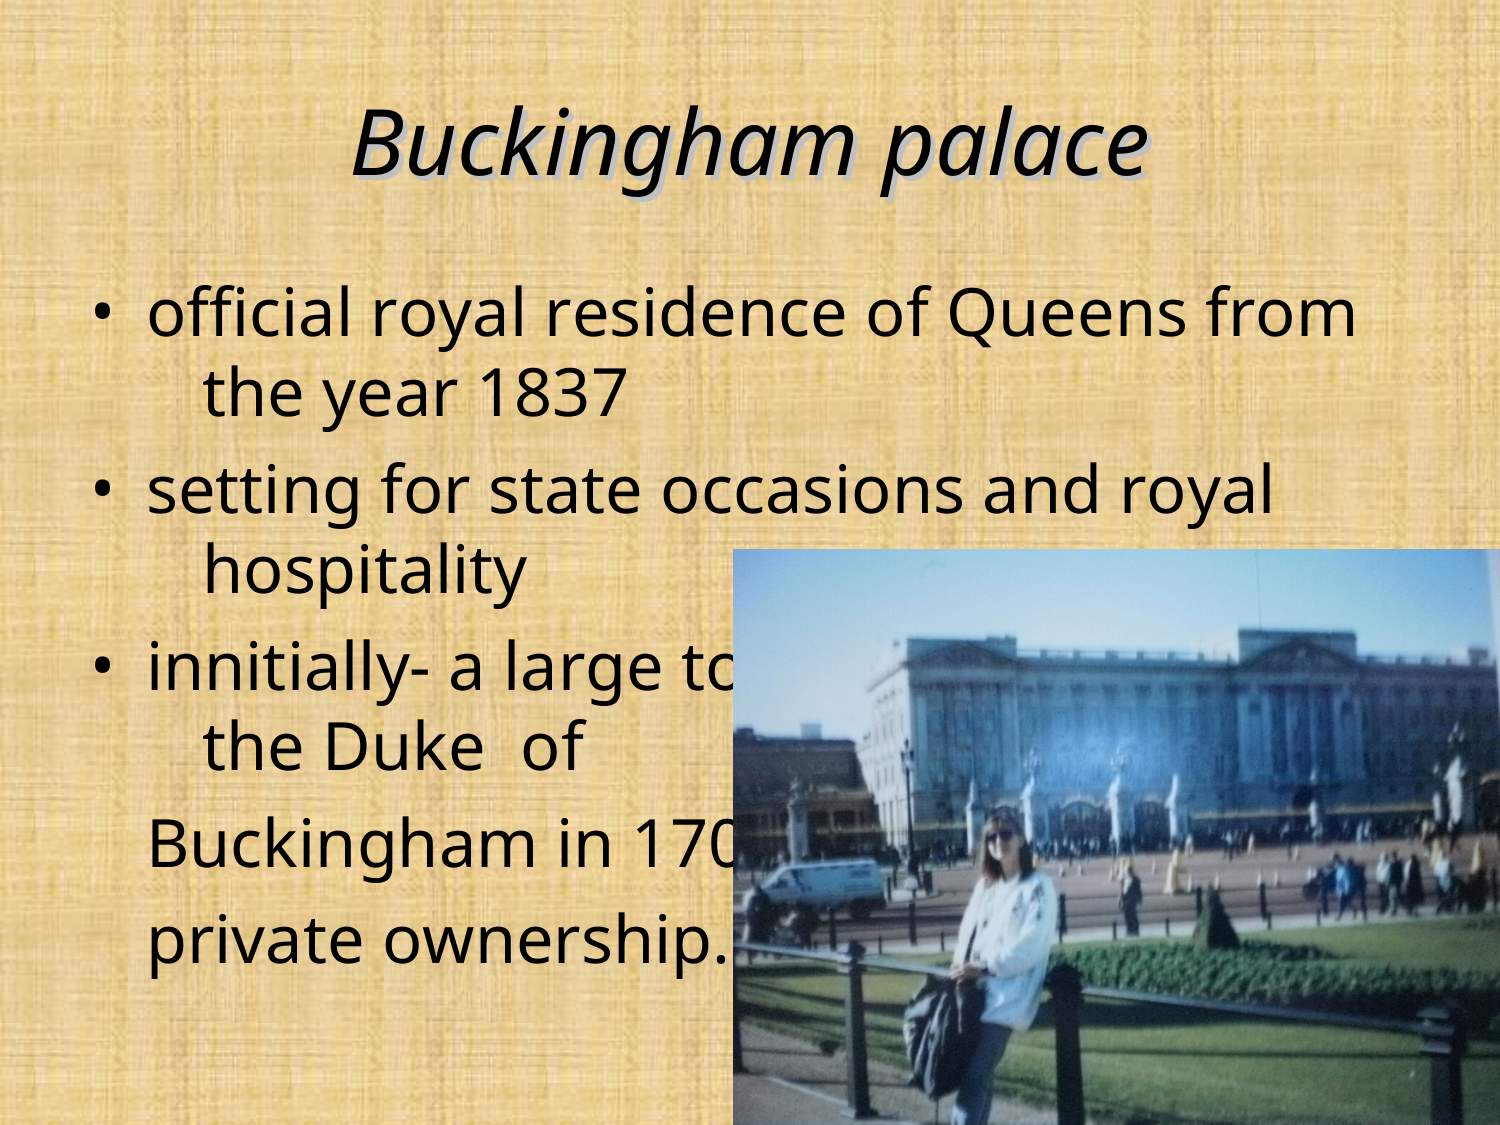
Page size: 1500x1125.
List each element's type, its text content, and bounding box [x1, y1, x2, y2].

picture [733, 549, 1500, 1125]
list official royal residence of Queens from the year 1837 setting for state occasions and royal hospitality innitially- a large townhouse built for the Duke of Buckingham in 1705 in private ownership. [75, 262, 1426, 1005]
title Buckingham palace [75, 45, 1426, 233]
